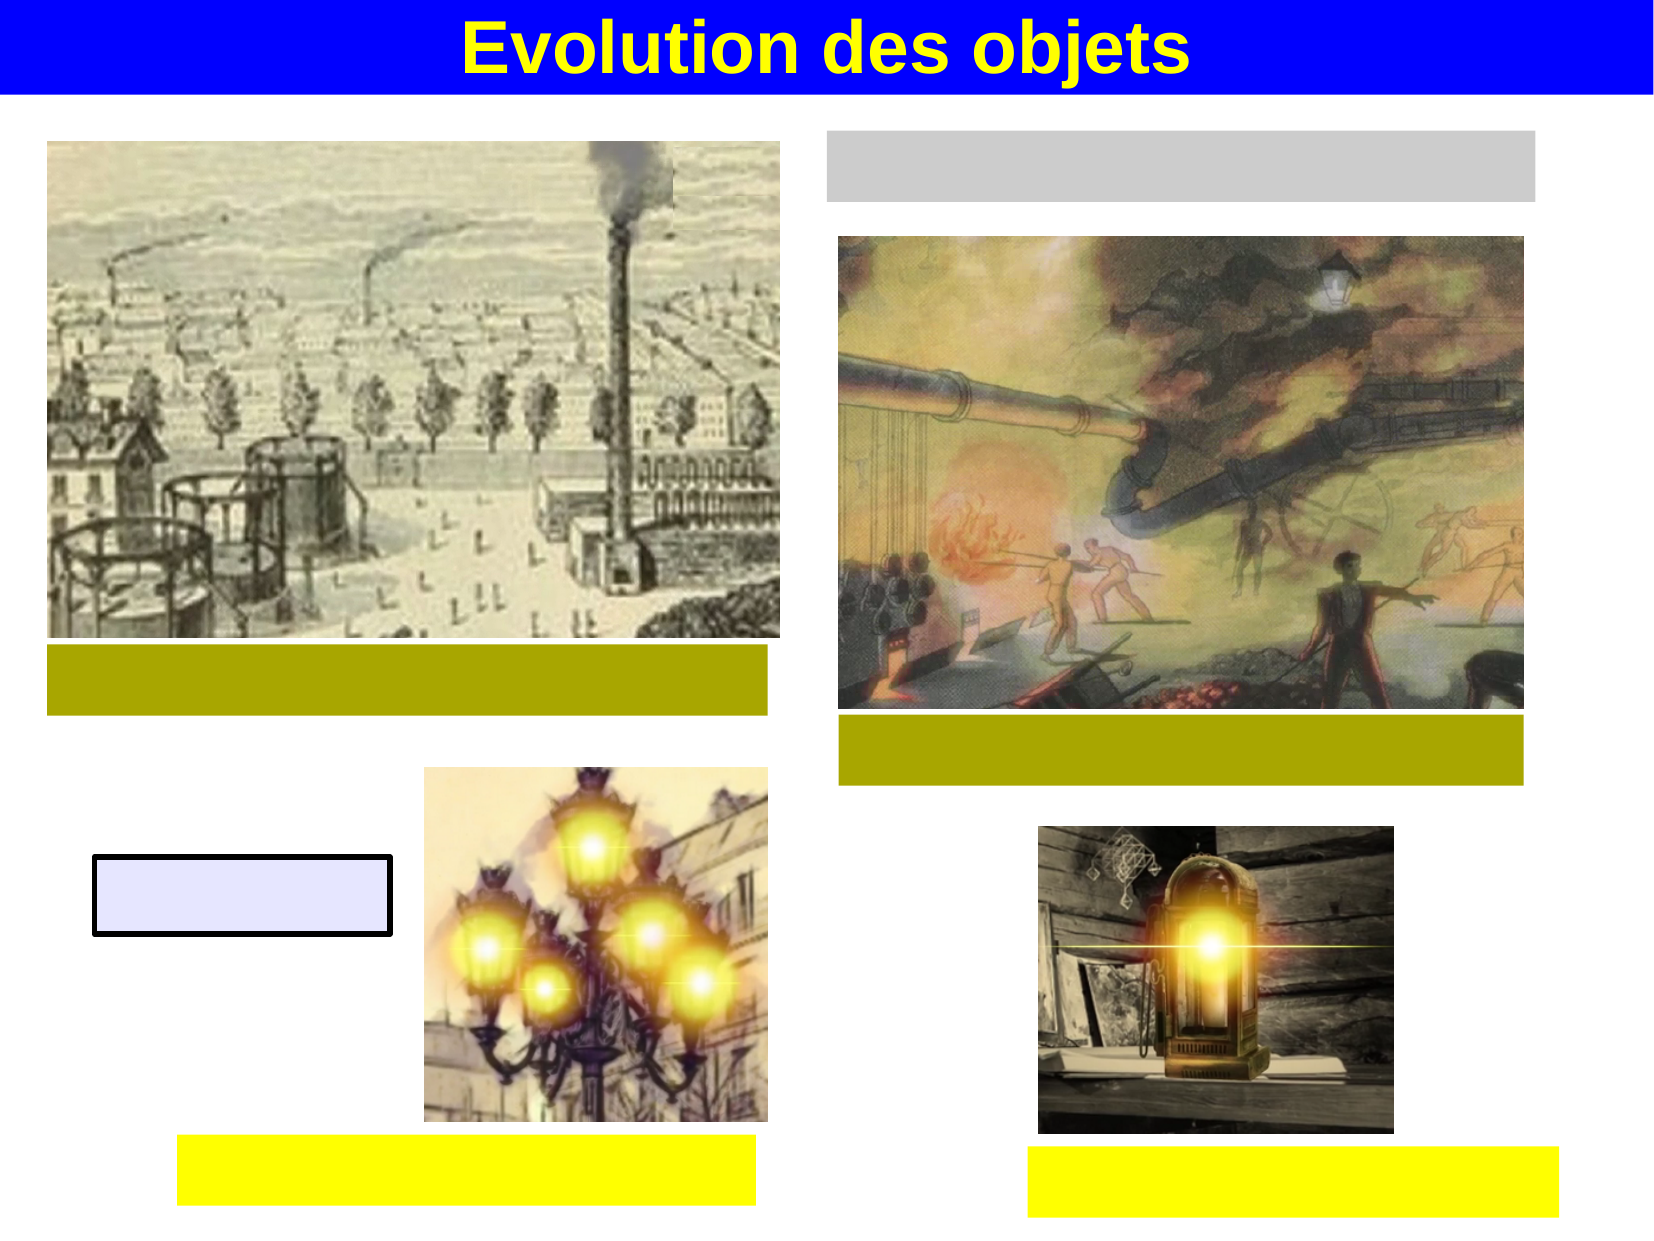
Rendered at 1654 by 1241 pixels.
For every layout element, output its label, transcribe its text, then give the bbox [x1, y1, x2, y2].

title Evolution des objets [0, 0, 1654, 95]
text_box [838, 714, 1524, 786]
picture [1038, 826, 1394, 1134]
picture [424, 767, 768, 1123]
text_box [94, 857, 390, 935]
picture [47, 141, 780, 638]
text_box [826, 130, 1536, 202]
text_box [177, 1134, 756, 1206]
picture [838, 236, 1524, 709]
text_box [47, 644, 768, 716]
text_box [1027, 1146, 1560, 1218]
